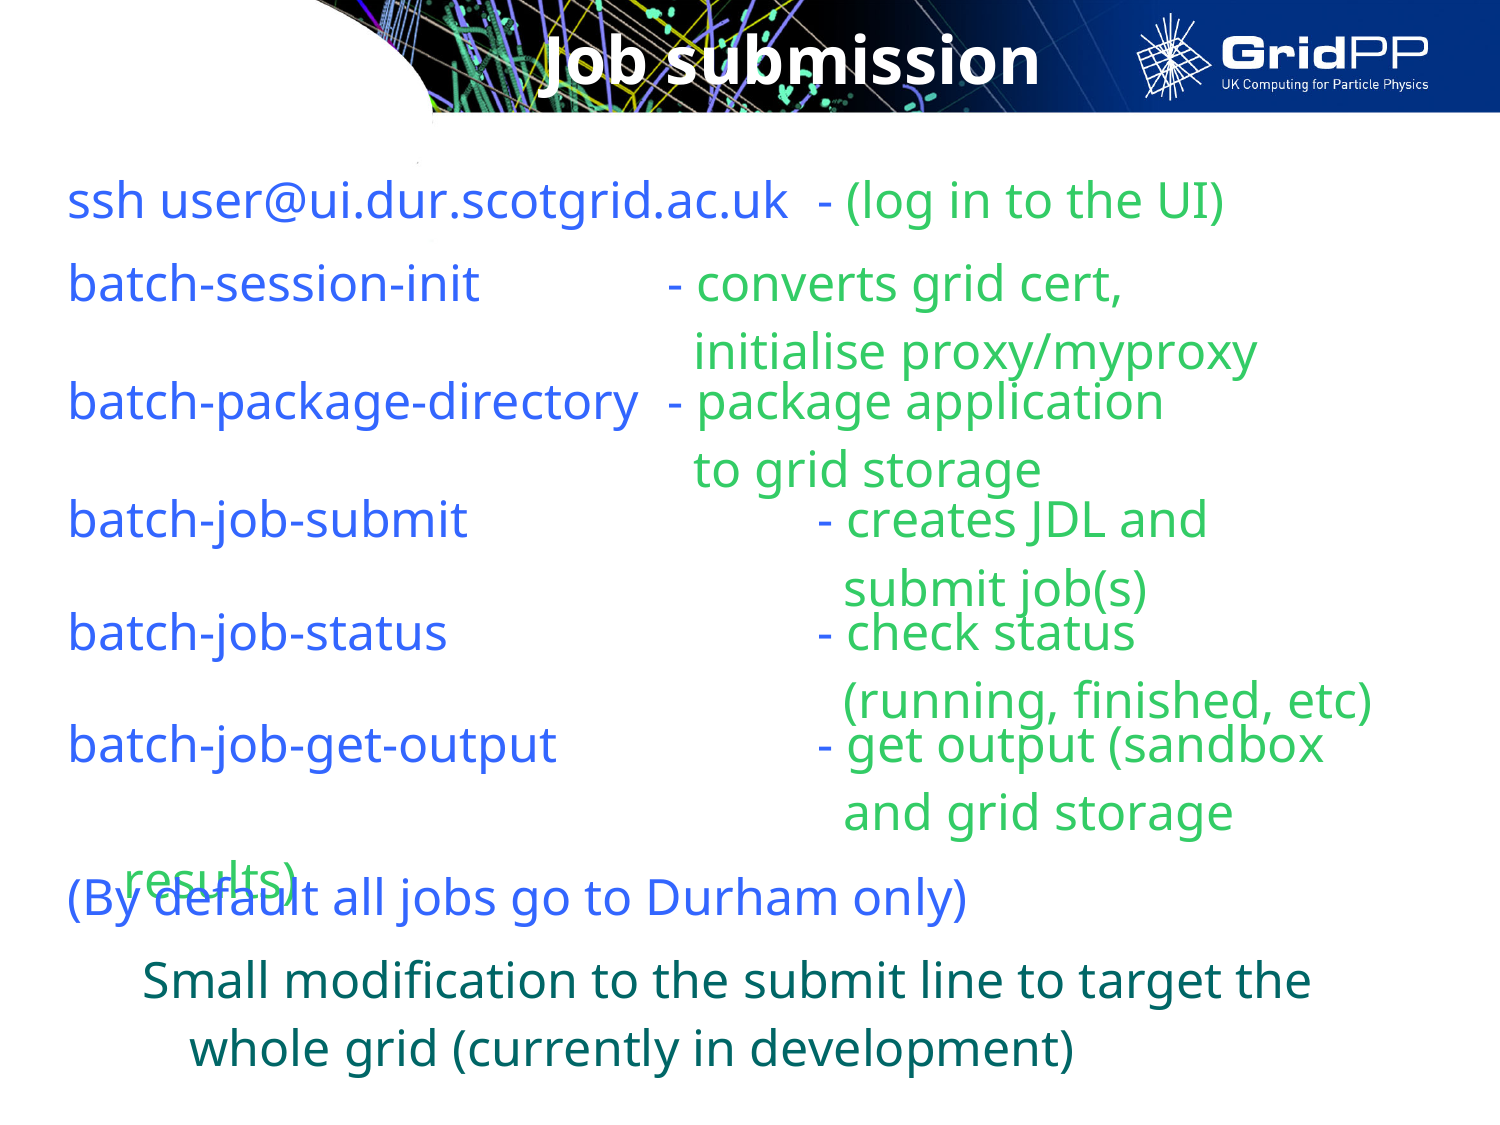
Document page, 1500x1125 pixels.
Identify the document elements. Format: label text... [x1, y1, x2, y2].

list (By default all jobs go to Durham only) Small modification to the submit line to target the whole grid (currently in development) [67, 862, 1359, 1051]
list batch-session-init - converts grid cert, initialise proxy/myproxy [67, 248, 1418, 365]
list batch-job-status - check status (running, finished, etc) [67, 596, 1418, 708]
list ssh user@ui.dur.scotgrid.ac.uk - (log in to the UI) [67, 165, 1359, 225]
list batch-job-submit - creates JDL and submit job(s) [67, 484, 1359, 596]
list batch-package-directory - package application to grid storage [67, 366, 1359, 483]
title Job submission [118, 0, 1469, 119]
list batch-job-get-output - get output (sandbox and grid storage results) [67, 708, 1418, 825]
picture [0, 0, 1500, 1125]
